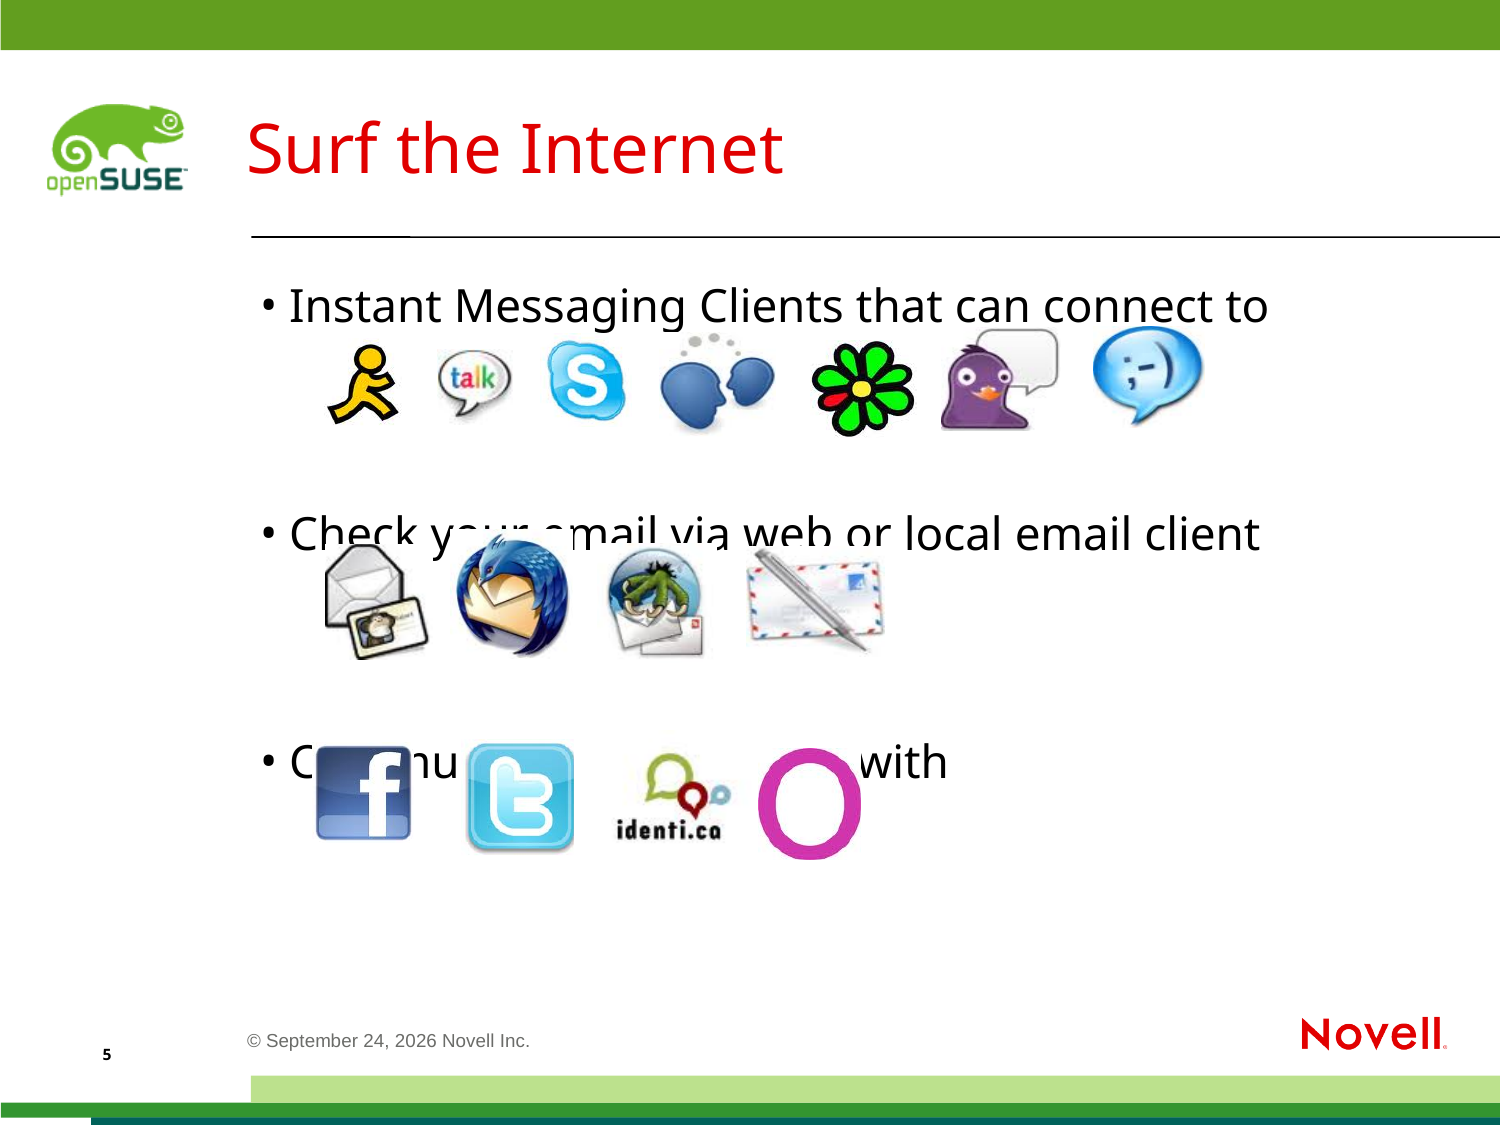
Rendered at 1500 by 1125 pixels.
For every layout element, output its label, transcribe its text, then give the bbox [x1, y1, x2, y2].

list Instant Messaging Clients that can connect to Check your email via web or local email client Communicate in real time with [245, 267, 1458, 1026]
picture [659, 332, 776, 438]
picture [325, 544, 433, 660]
picture [461, 730, 861, 874]
picture [437, 349, 513, 425]
picture [540, 333, 632, 427]
title Surf the Internet [246, 60, 1409, 239]
picture [941, 327, 1061, 432]
picture [1295, 1026, 1453, 1056]
picture [312, 742, 414, 843]
picture [597, 543, 717, 663]
picture [810, 340, 917, 438]
picture [450, 529, 573, 659]
picture [316, 338, 414, 429]
picture [1093, 326, 1205, 428]
picture [47, 104, 188, 197]
picture [746, 546, 885, 657]
